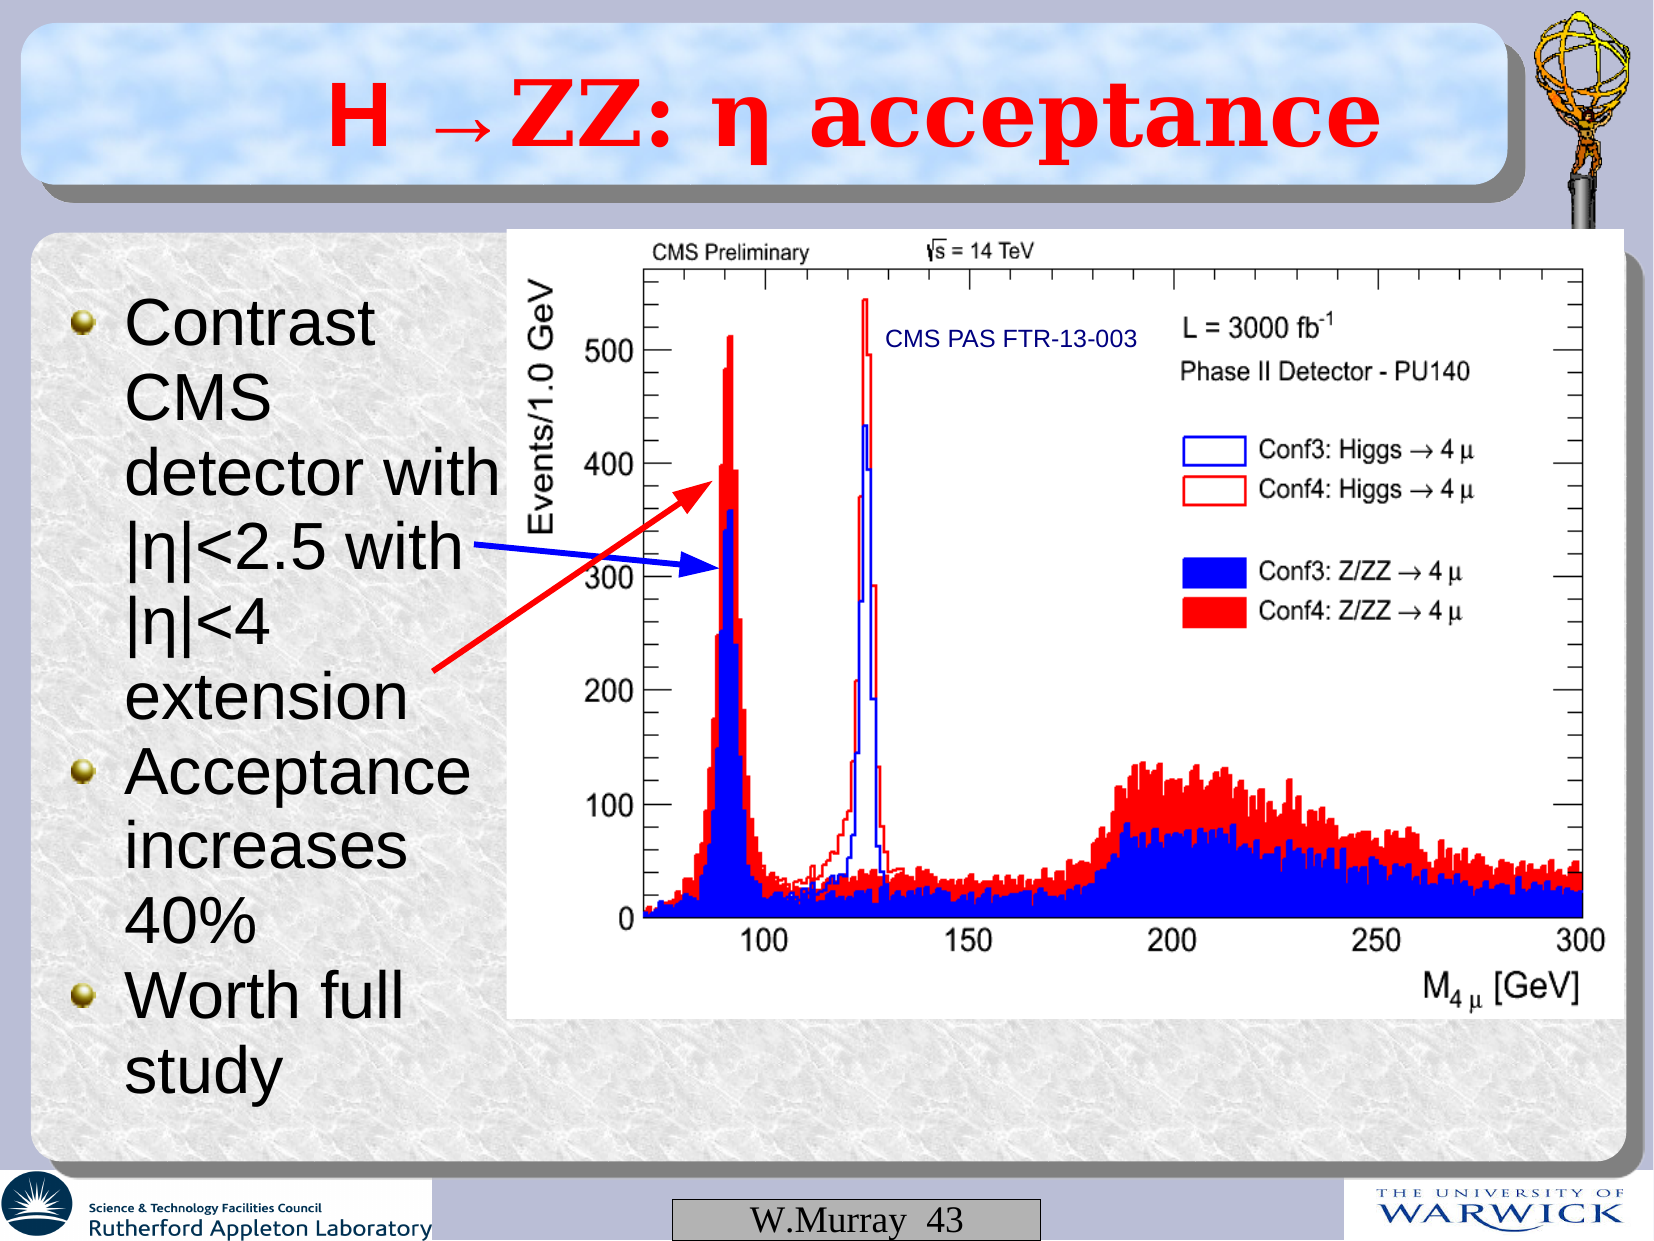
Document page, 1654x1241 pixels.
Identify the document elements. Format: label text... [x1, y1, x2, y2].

picture [30, 0, 1654, 1162]
text_box CMS PAS FTR-13-003 [870, 317, 1175, 382]
picture [1344, 1170, 1654, 1241]
picture [504, 551, 591, 618]
picture [20, 22, 1508, 185]
picture [0, 1170, 432, 1241]
title H →ZZ: η acceptance [221, 39, 1489, 190]
list Contrast CMS detector with |η|<2.5 with |η|<4 extension Acceptance increases 40% Worth full study [53, 285, 504, 1193]
